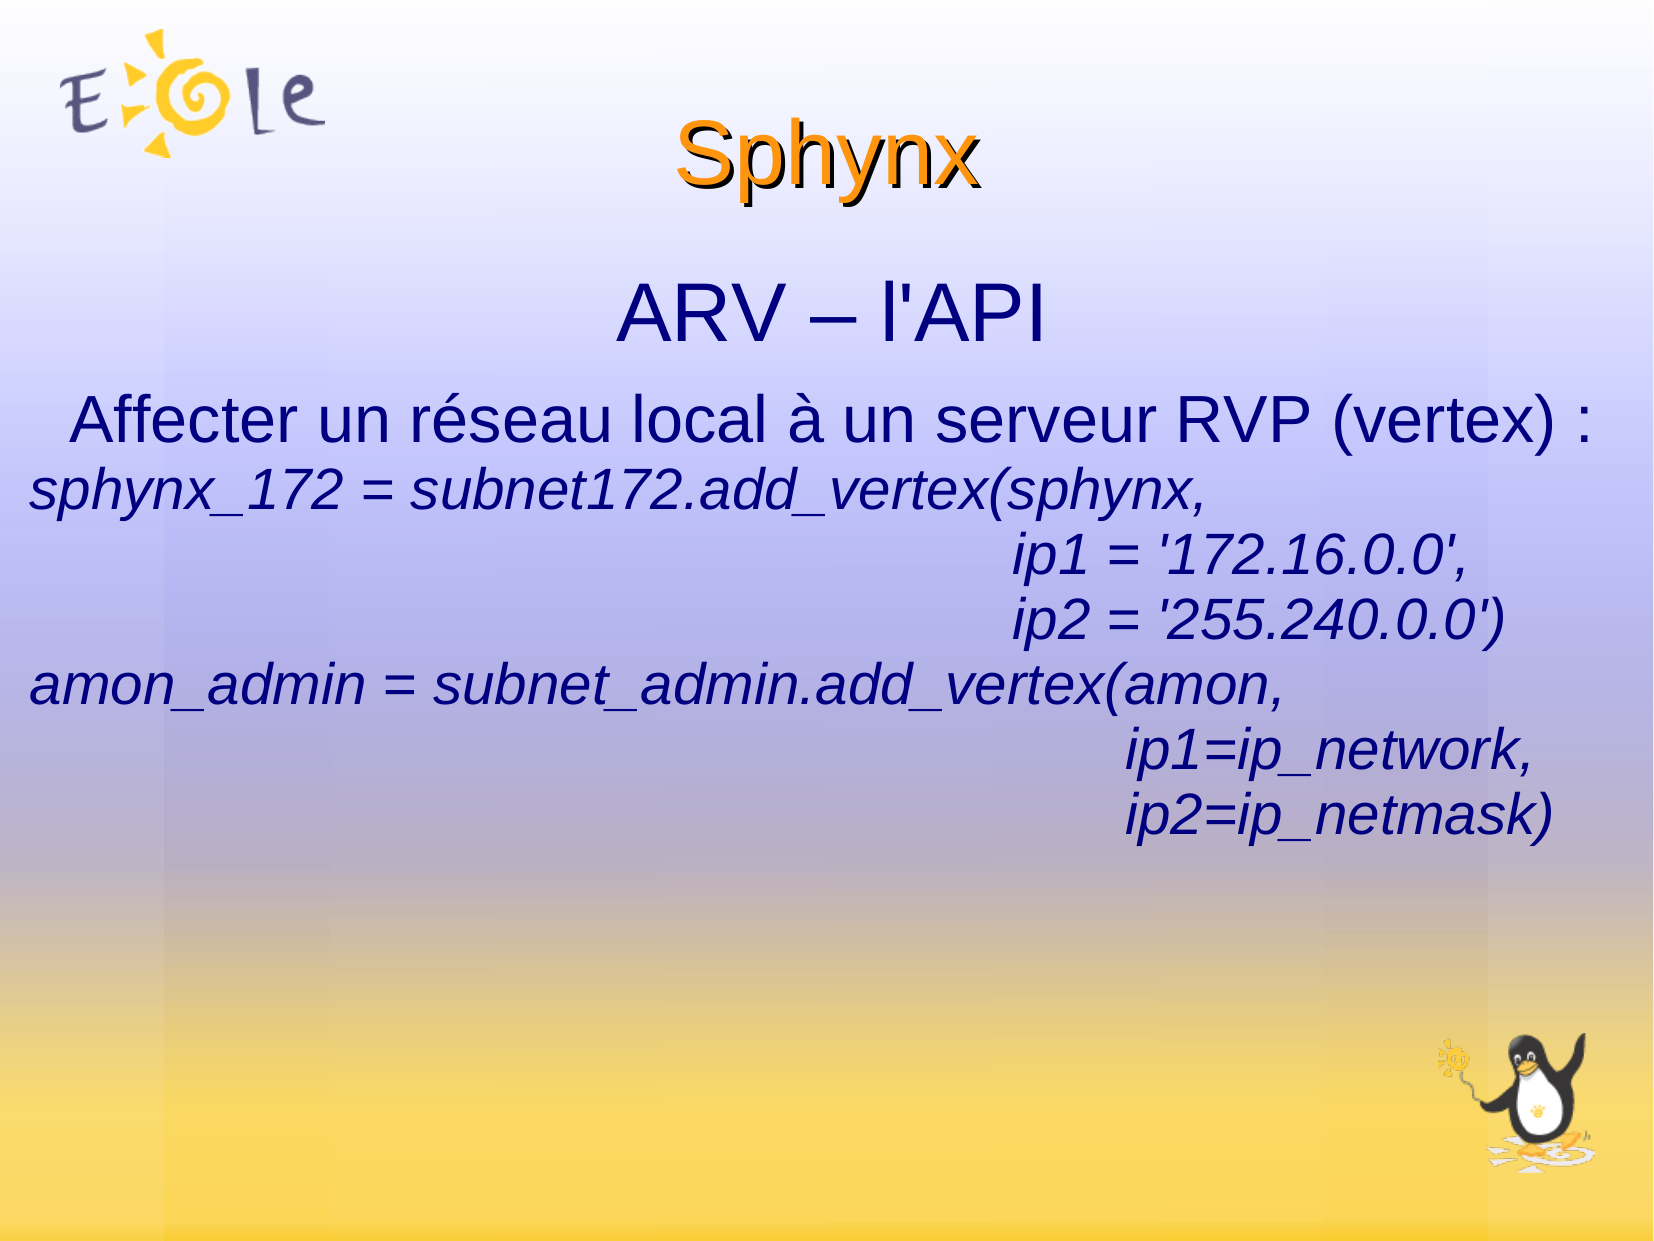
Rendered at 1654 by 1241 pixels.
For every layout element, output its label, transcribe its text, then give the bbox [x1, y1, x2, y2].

list ARV – l'API Affecter un réseau local à un serveur RVP (vertex) : sphynx_172 = subnet172.add_vertex(sphynx, ip1 = '172.16.0.0', ip2 = '255.240.0.0') amon_admin = subnet_admin.add_vertex(amon, ip1=ip_network, ip2=ip_netmask) [29, 265, 1636, 923]
picture [0, 0, 1654, 1241]
title Sphynx [82, 49, 1571, 257]
